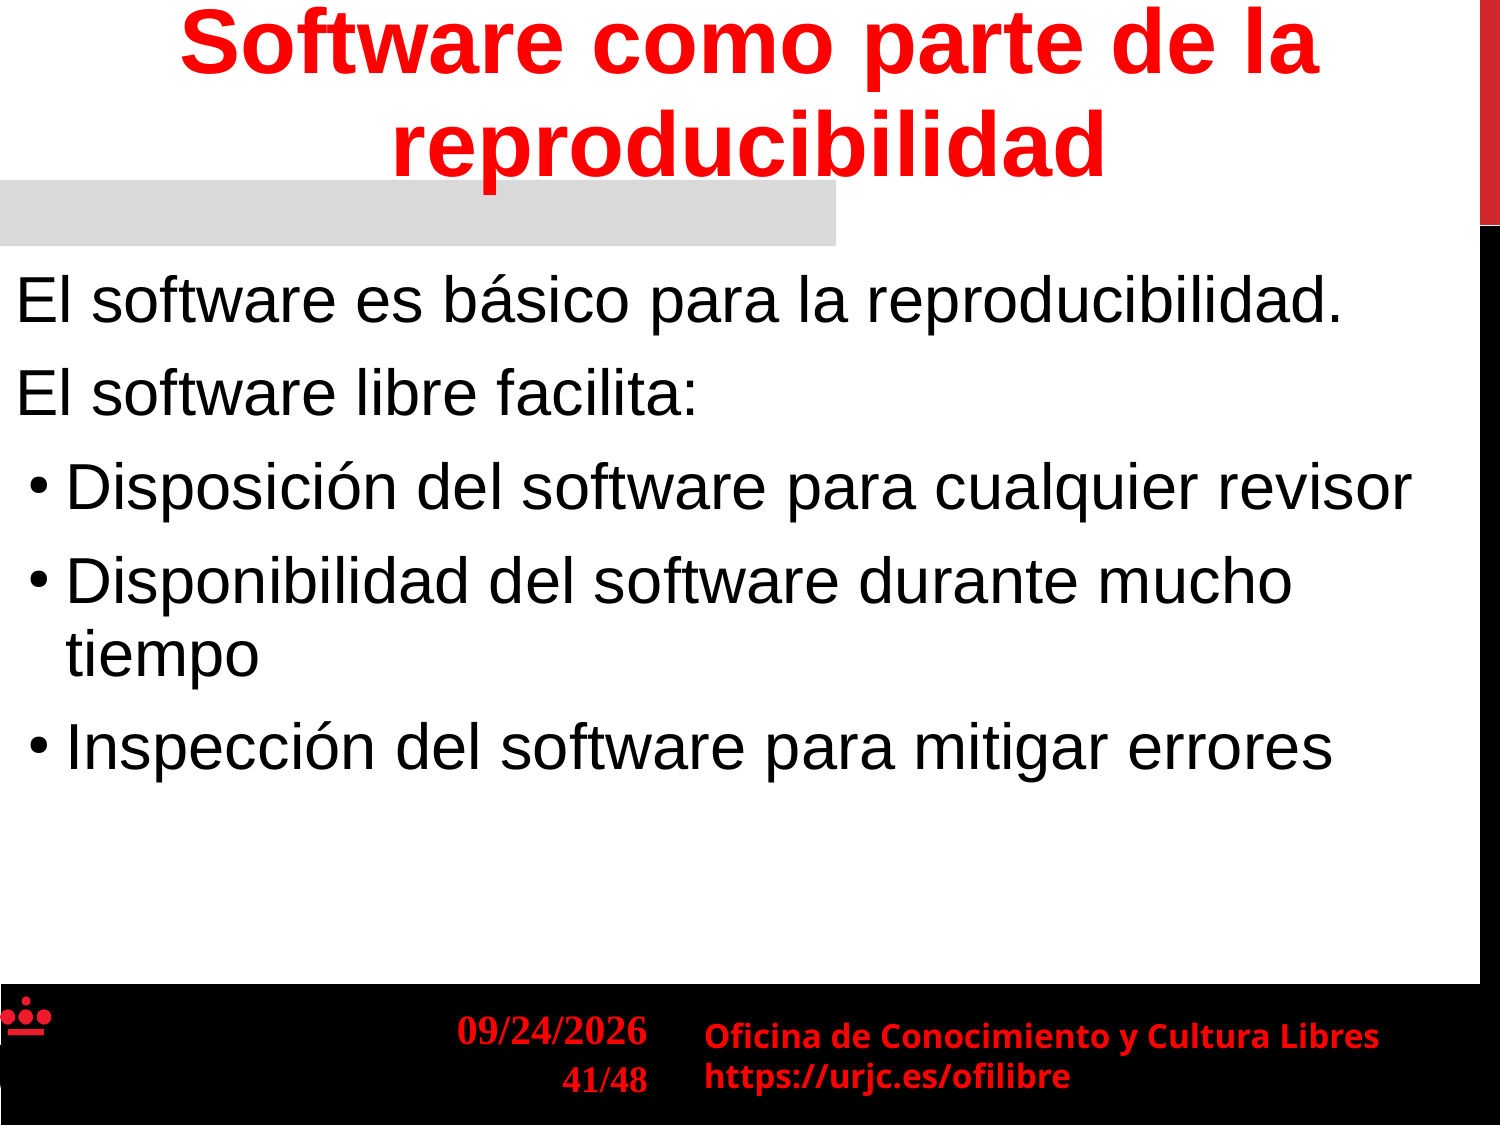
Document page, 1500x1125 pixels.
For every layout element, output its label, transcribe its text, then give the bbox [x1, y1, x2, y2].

list El software es básico para la reproducibilidad. El software libre facilita: Disposición del software para cualquier revisor Disponibilidad del software durante mucho tiempo Inspección del software para mitigar errores [15, 263, 1486, 931]
title Software como parte de la reproducibilidad [75, 0, 1425, 197]
